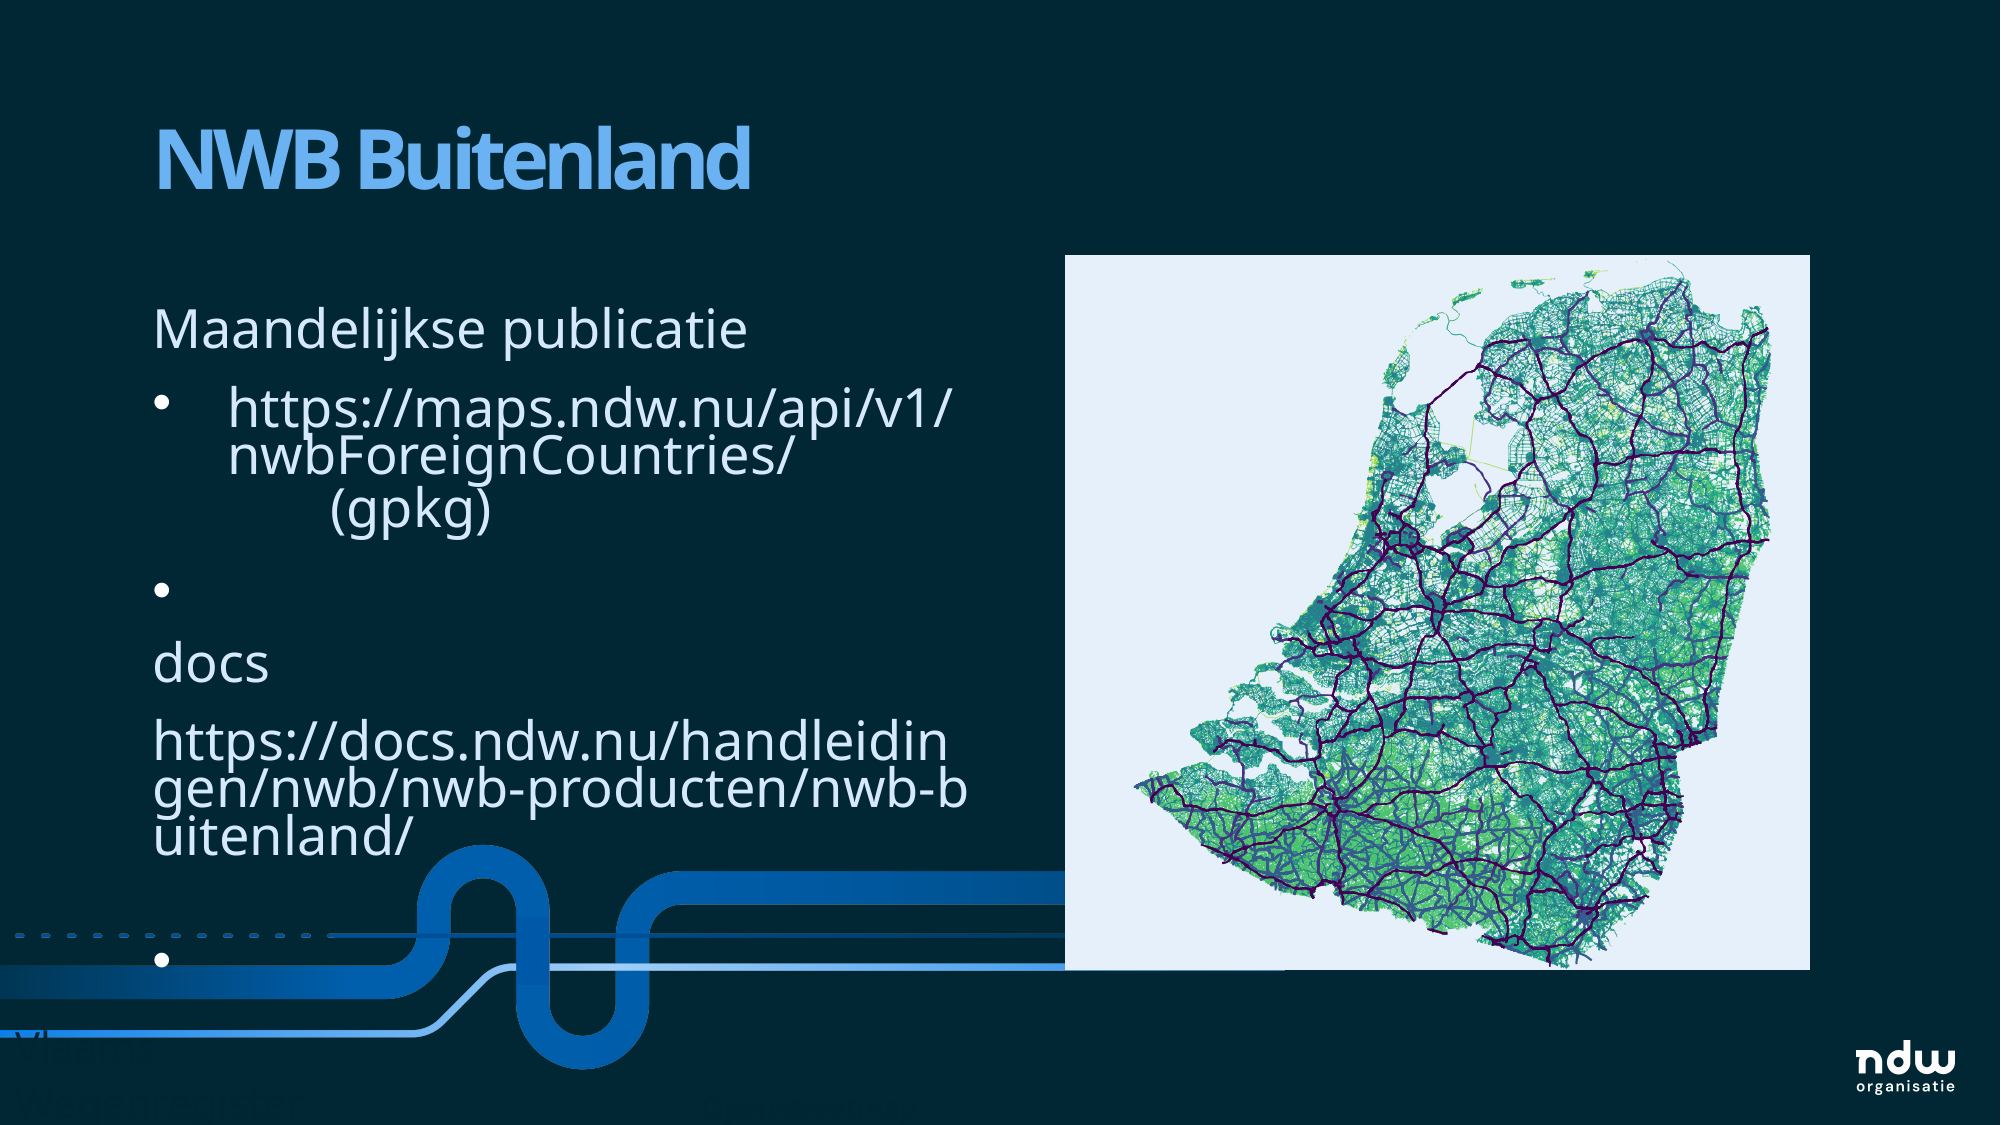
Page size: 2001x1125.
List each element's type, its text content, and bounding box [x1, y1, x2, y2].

text_box Vlaams Wegenregister Openstreetmap [0, 1027, 2000, 1125]
picture [1065, 256, 1809, 970]
list Maandelijkse publicatie https://maps.ndw.nu/api/v1/nwbForeignCountries/ (gpkg) docs https://docs.ndw.nu/handleidingen/nwb/nwb-producten/nwb-buitenland/ [137, 299, 988, 1014]
title NWB Buitenland [137, 59, 1863, 278]
